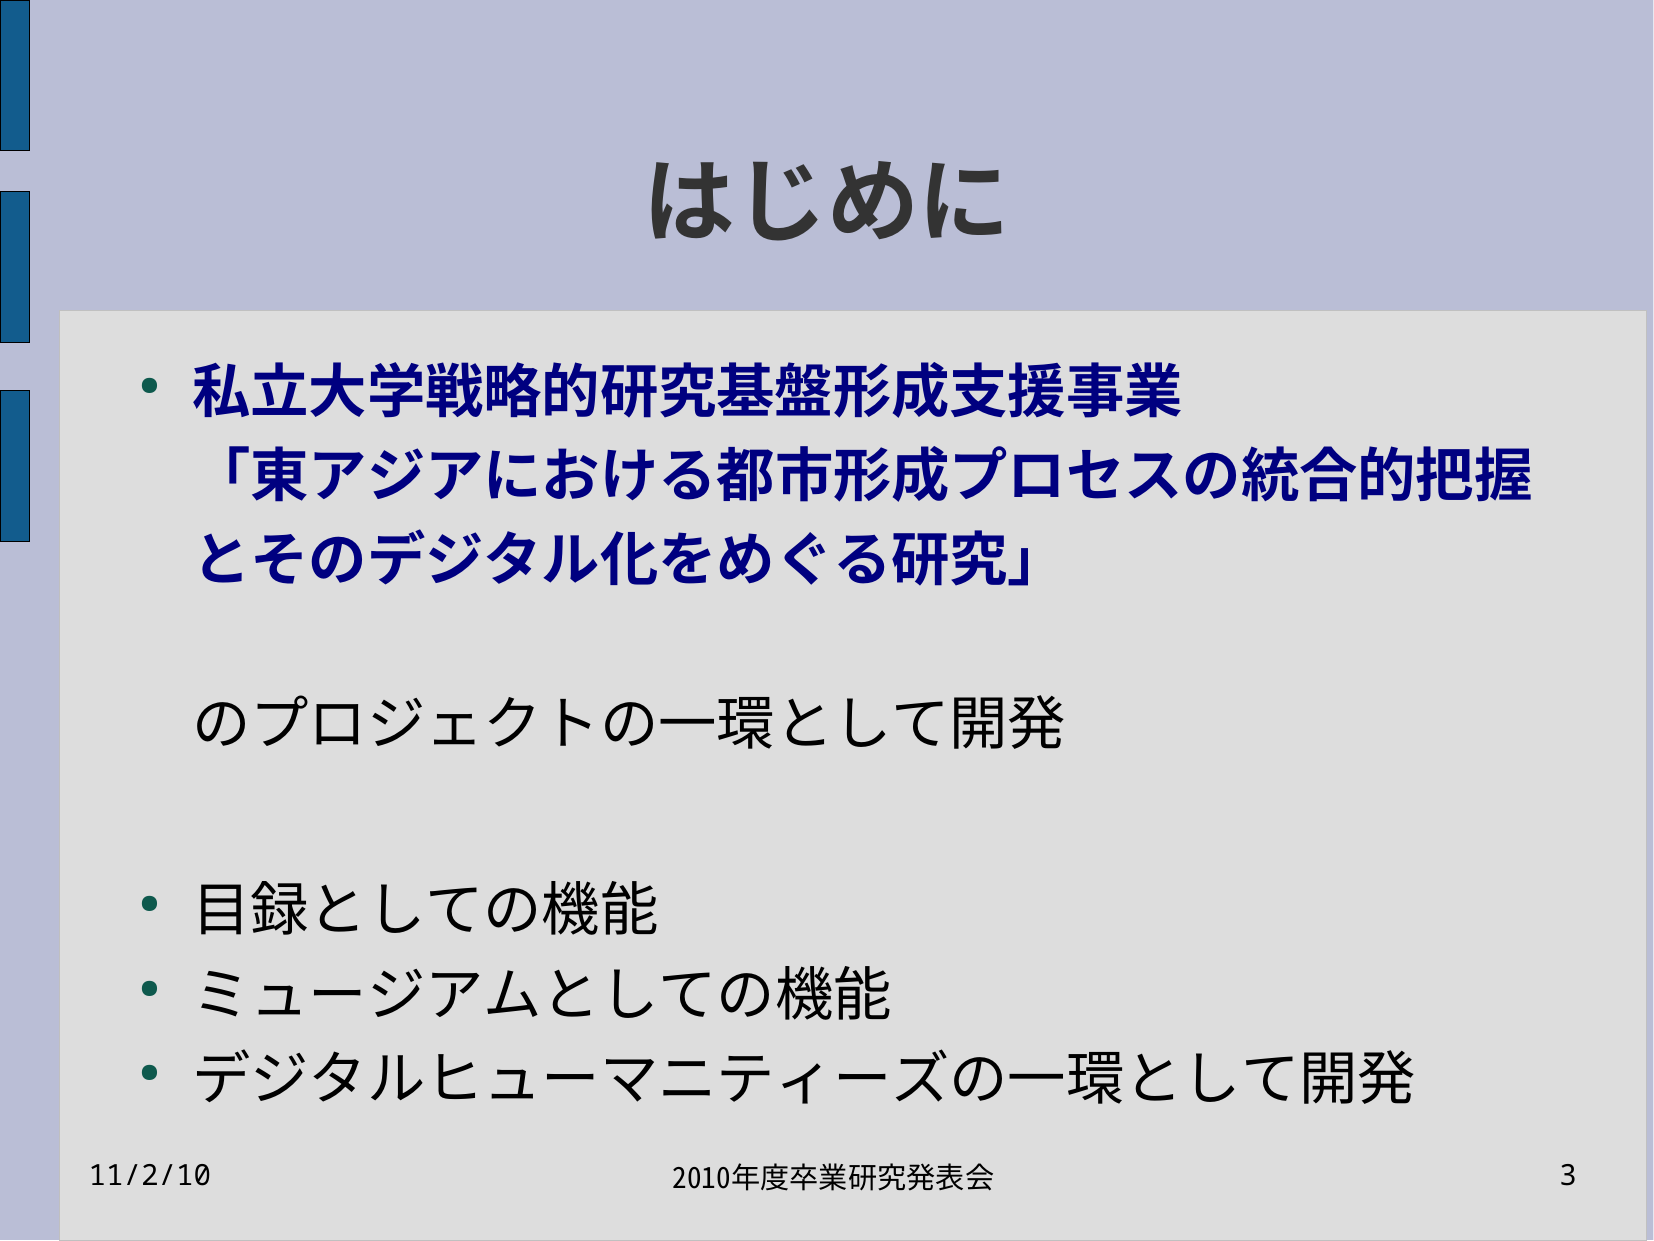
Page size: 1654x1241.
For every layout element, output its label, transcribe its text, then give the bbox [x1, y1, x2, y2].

list 私立大学戦略的研究基盤形成支援事業 「東アジアにおける都市形成プロセスの統合的把握とそのデジタル化をめぐる研究」 のプロジェクトの一環として開発 目録としての機能 ミュージアムとしての機能 デジタルヒューマニティーズの一環として開発 [121, 344, 1534, 1149]
title はじめに [121, 98, 1534, 291]
